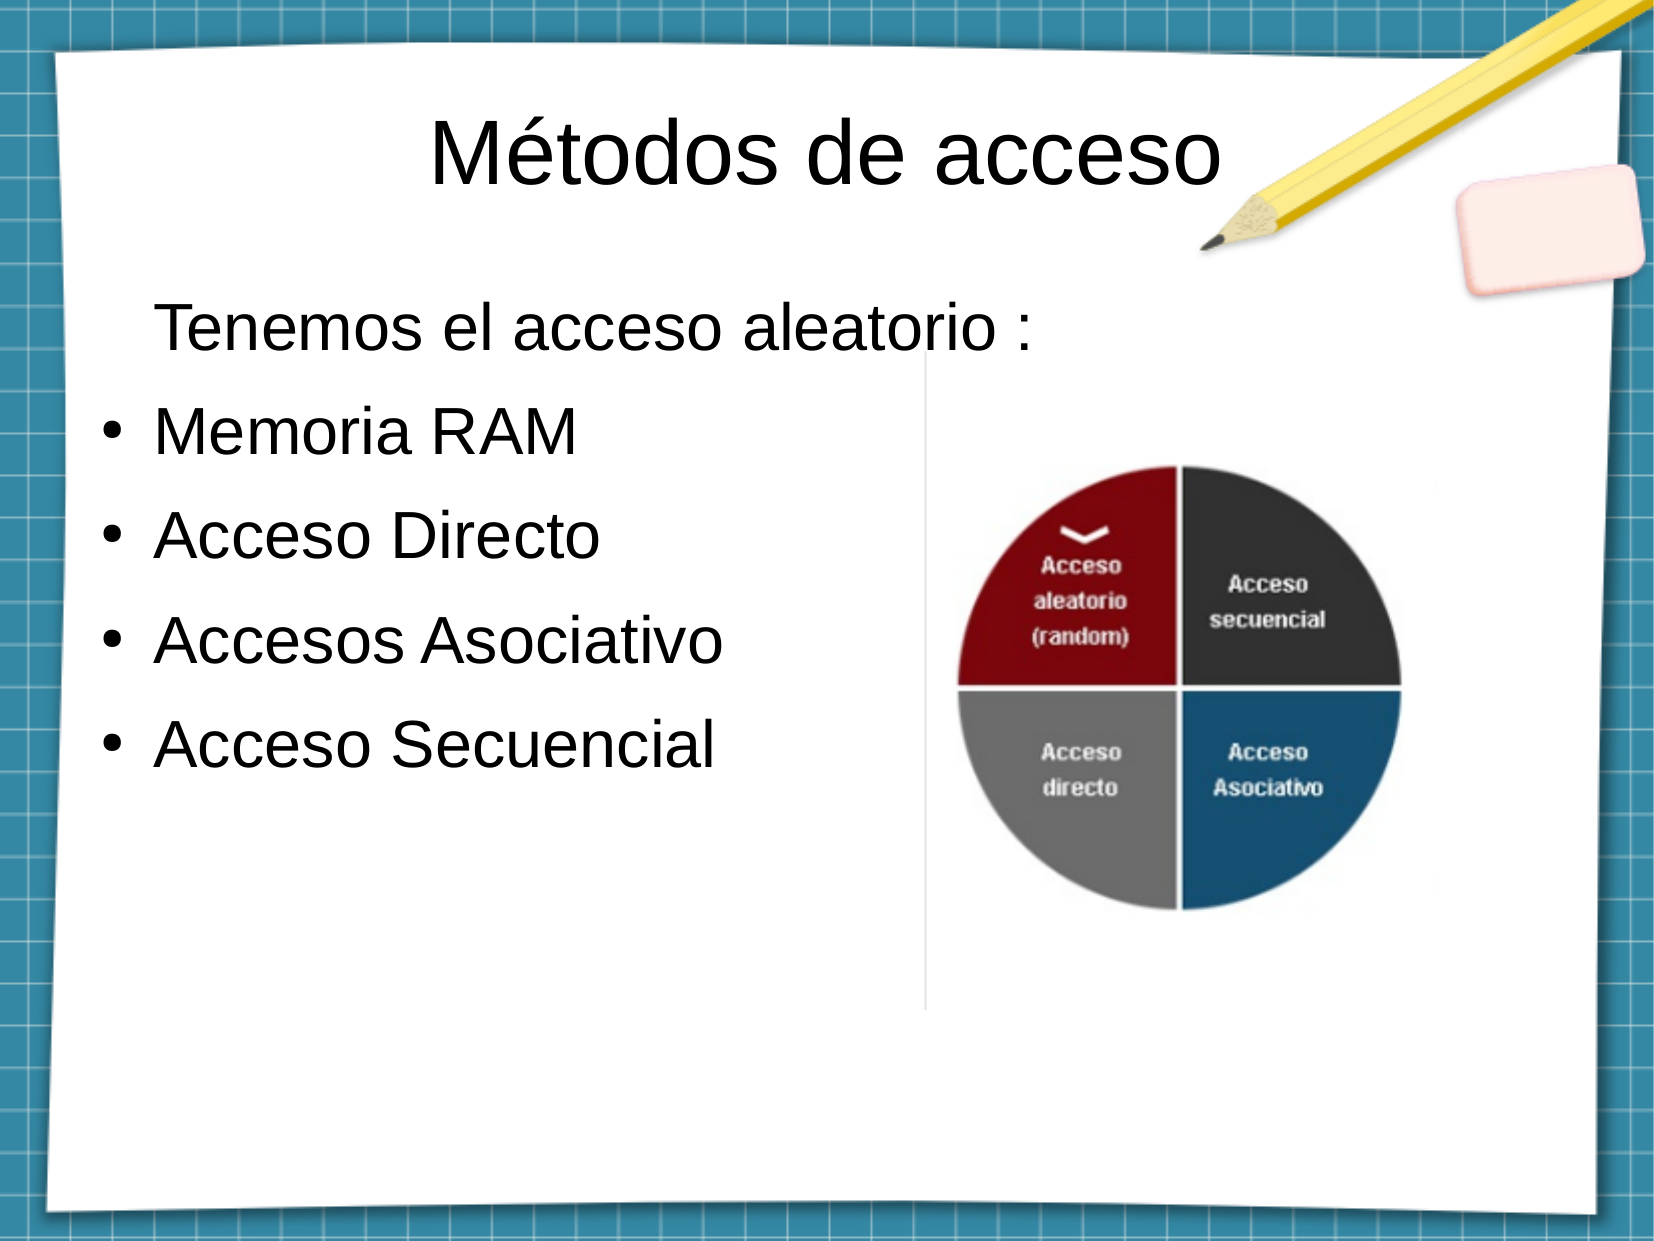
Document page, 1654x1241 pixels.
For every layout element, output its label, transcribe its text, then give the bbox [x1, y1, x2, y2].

picture [0, 0, 1654, 1241]
title Métodos de acceso [82, 49, 1571, 257]
list Tenemos el acceso aleatorio : Memoria RAM Acceso Directo Accesos Asociativo Acceso Secuencial [82, 290, 1571, 1010]
